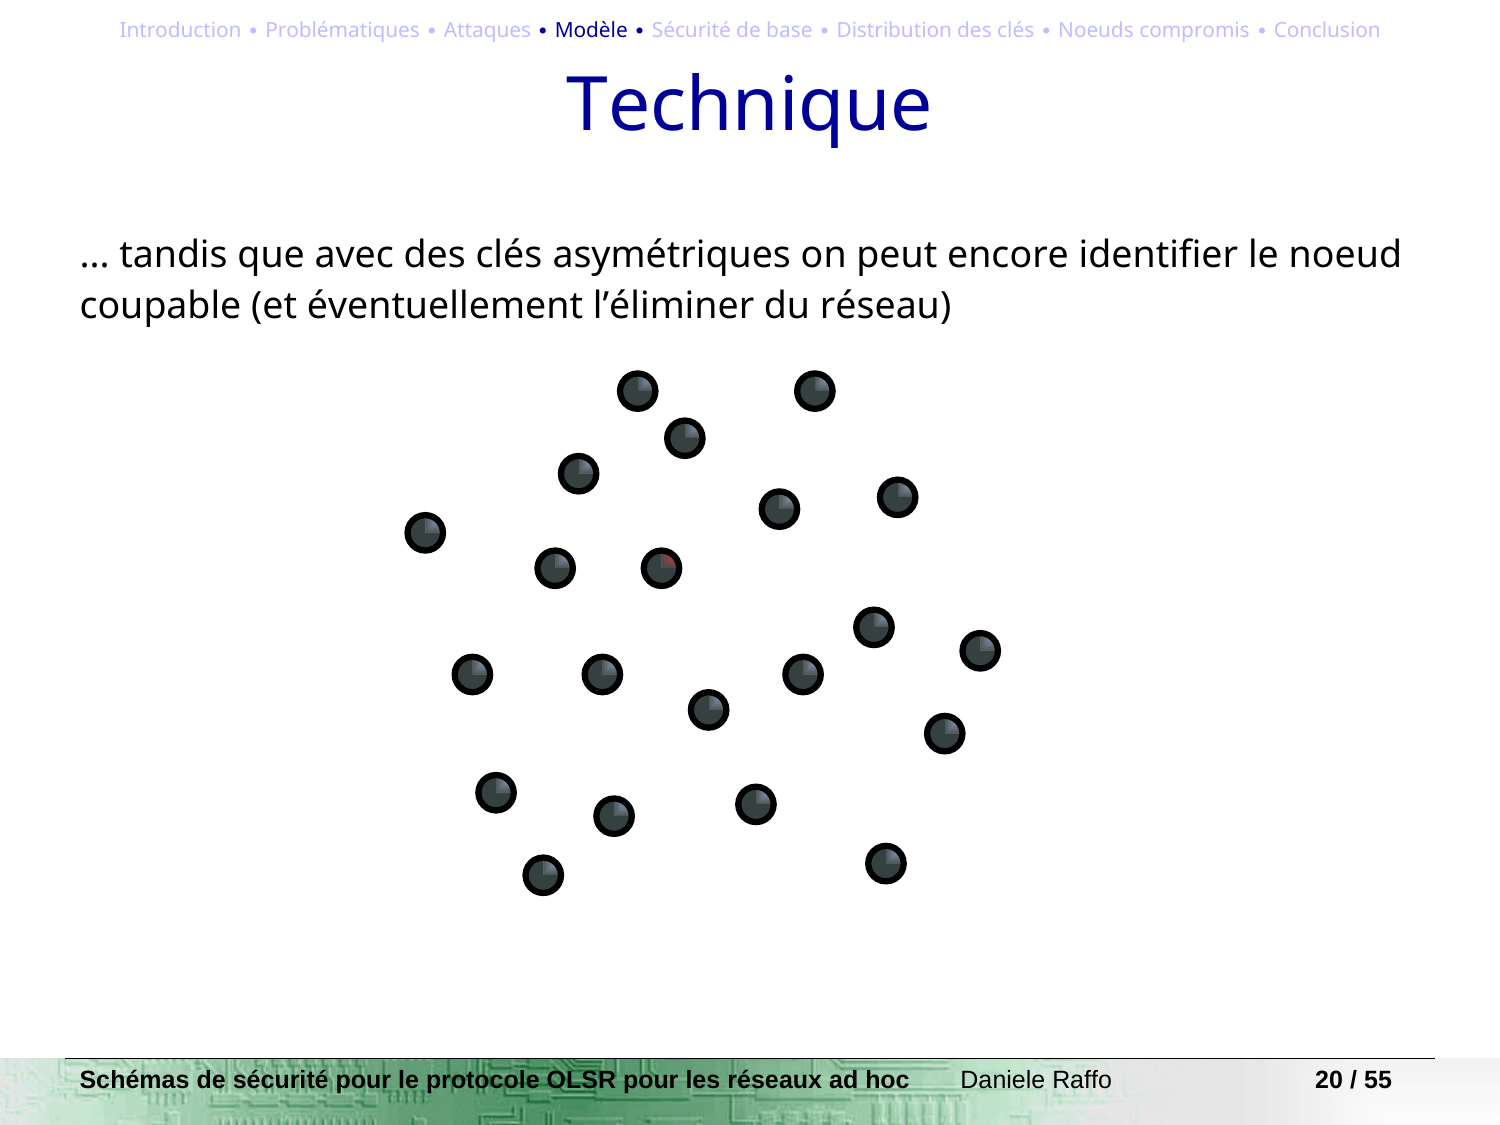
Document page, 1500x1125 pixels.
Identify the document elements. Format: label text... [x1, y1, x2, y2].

picture [0, 1058, 1500, 1125]
text_box [643, 550, 680, 587]
text_box [478, 774, 514, 811]
text_box [868, 845, 904, 882]
text_box ... tandis que avec des clés asymétriques on peut encore identifier le noeud coupable (et éventuellement l’éliminer du réseau) [64, 219, 1436, 338]
text_box [620, 373, 656, 409]
text_box [690, 692, 727, 728]
text_box [454, 656, 491, 693]
text_box [962, 633, 998, 669]
text_box [667, 420, 703, 456]
text_box Schémas de sécurité pour le protocole OLSR pour les réseaux ad hoc Daniele Raffo [64, 1058, 1436, 1103]
text_box [738, 786, 774, 823]
text_box [856, 609, 892, 646]
text_box [584, 656, 621, 693]
text_box [761, 491, 798, 527]
text_box [927, 715, 963, 752]
text_box [537, 550, 573, 587]
text_box [407, 515, 444, 551]
text_box [879, 479, 916, 516]
text_box [797, 373, 833, 409]
text_box Introduction ∙ Problématiques ∙ Attaques ∙ Modèle ∙ Sécurité de base ∙ Distribution des clés ∙ Noeuds compromis ∙ Conclusion [0, 7, 1500, 52]
text_box [596, 798, 632, 834]
text_box Technique [64, 52, 1436, 161]
text_box [525, 857, 562, 894]
text_box [560, 455, 597, 492]
text_box [785, 656, 821, 693]
